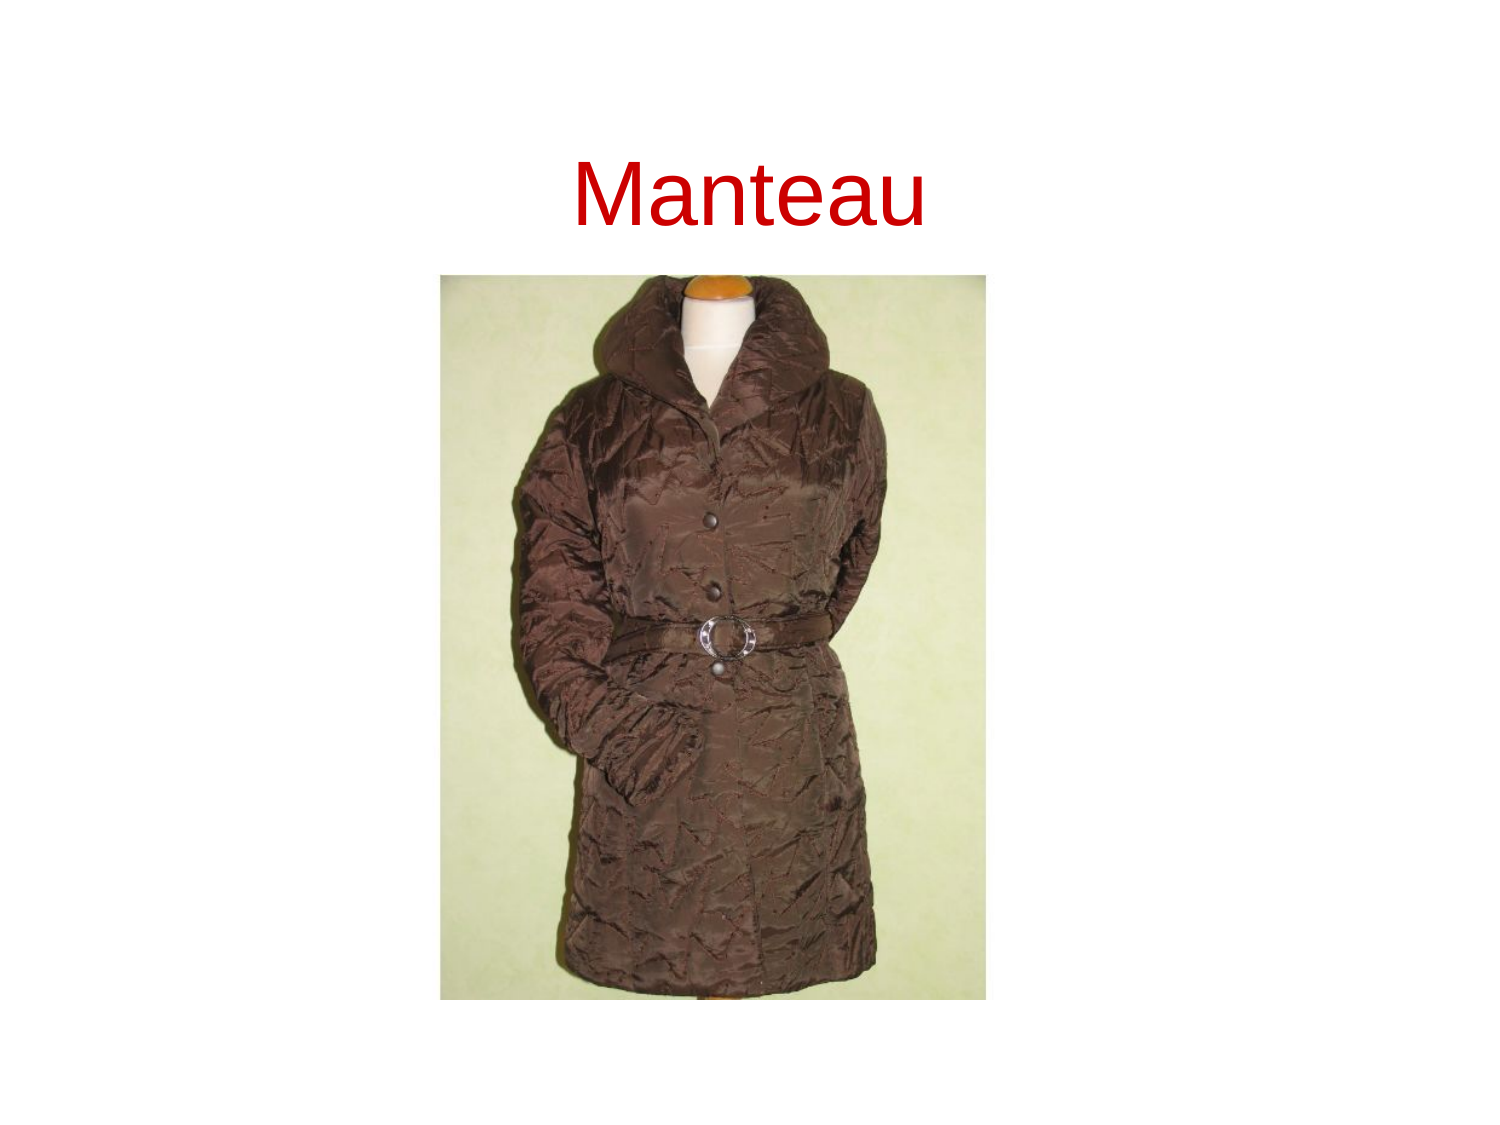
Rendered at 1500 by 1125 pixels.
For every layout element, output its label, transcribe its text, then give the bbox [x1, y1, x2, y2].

picture [375, 274, 1101, 1000]
title Manteau [112, 99, 1388, 288]
